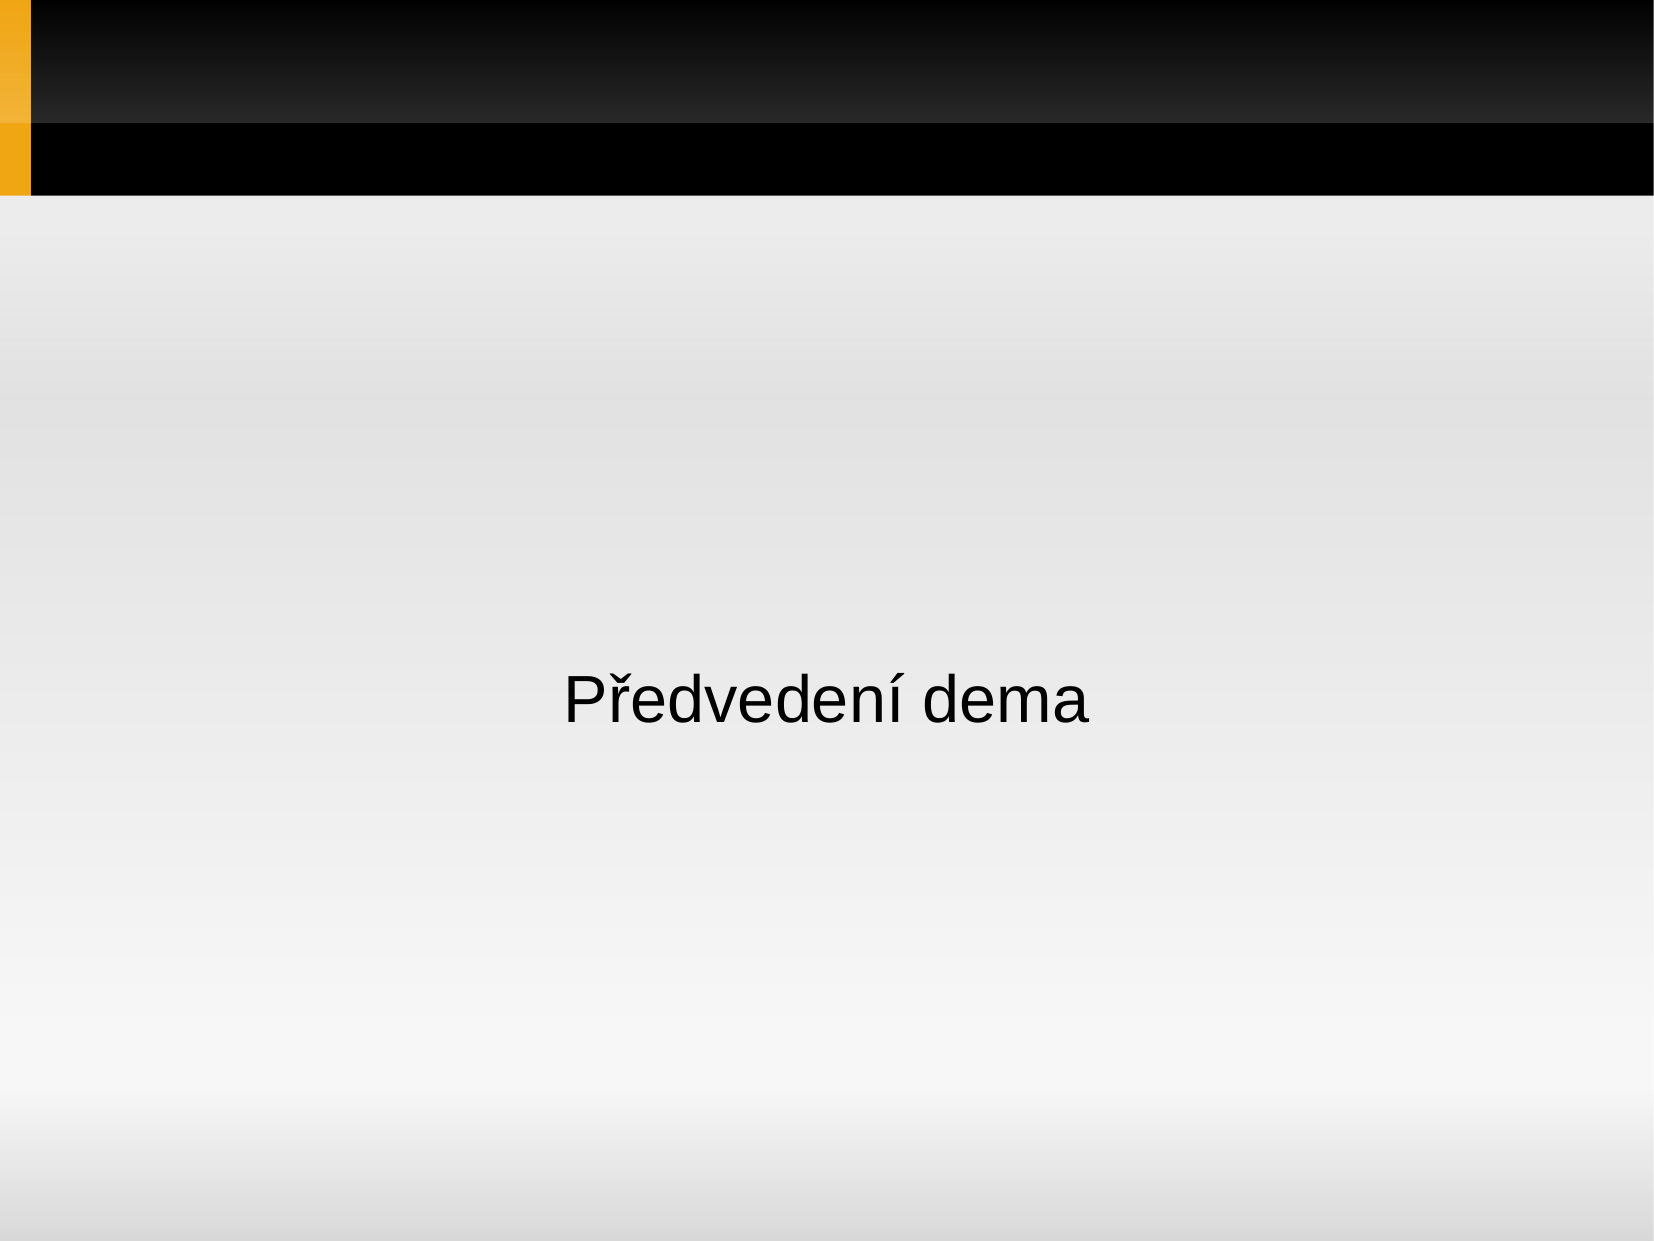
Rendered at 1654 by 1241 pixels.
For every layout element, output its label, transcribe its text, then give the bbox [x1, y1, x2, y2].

picture [0, 0, 1654, 1241]
title [76, 0, 1565, 208]
subtitle Předvedení dema [82, 290, 1571, 1109]
